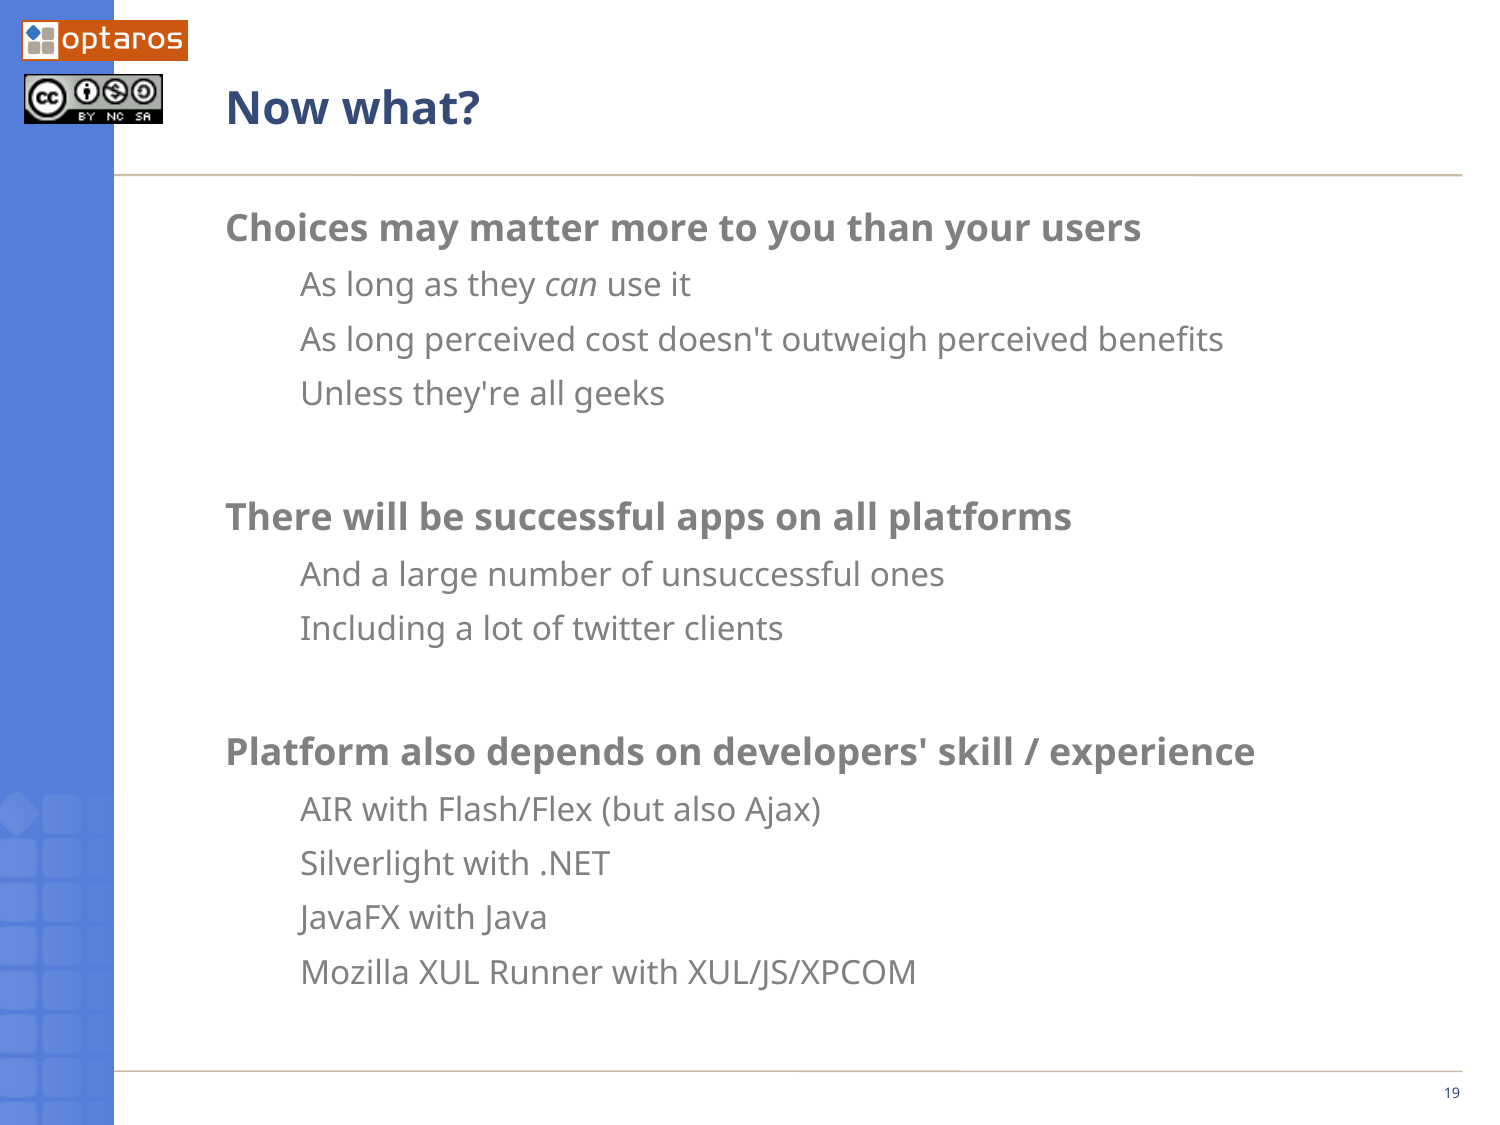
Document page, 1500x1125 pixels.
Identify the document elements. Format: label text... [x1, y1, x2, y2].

list Choices may matter more to you than your users As long as they can use it As long perceived cost doesn't outweigh perceived benefits Unless they're all geeks There will be successful apps on all platforms And a large number of unsuccessful ones Including a lot of twitter clients Platform also depends on developers' skill / experience AIR with Flash/Flex (but also Ajax)‏ Silverlight with .NET JavaFX with Java Mozilla XUL Runner with XUL/JS/XPCOM [224, 199, 1463, 1018]
picture [0, 0, 188, 1125]
title Now what? [224, 44, 1463, 168]
